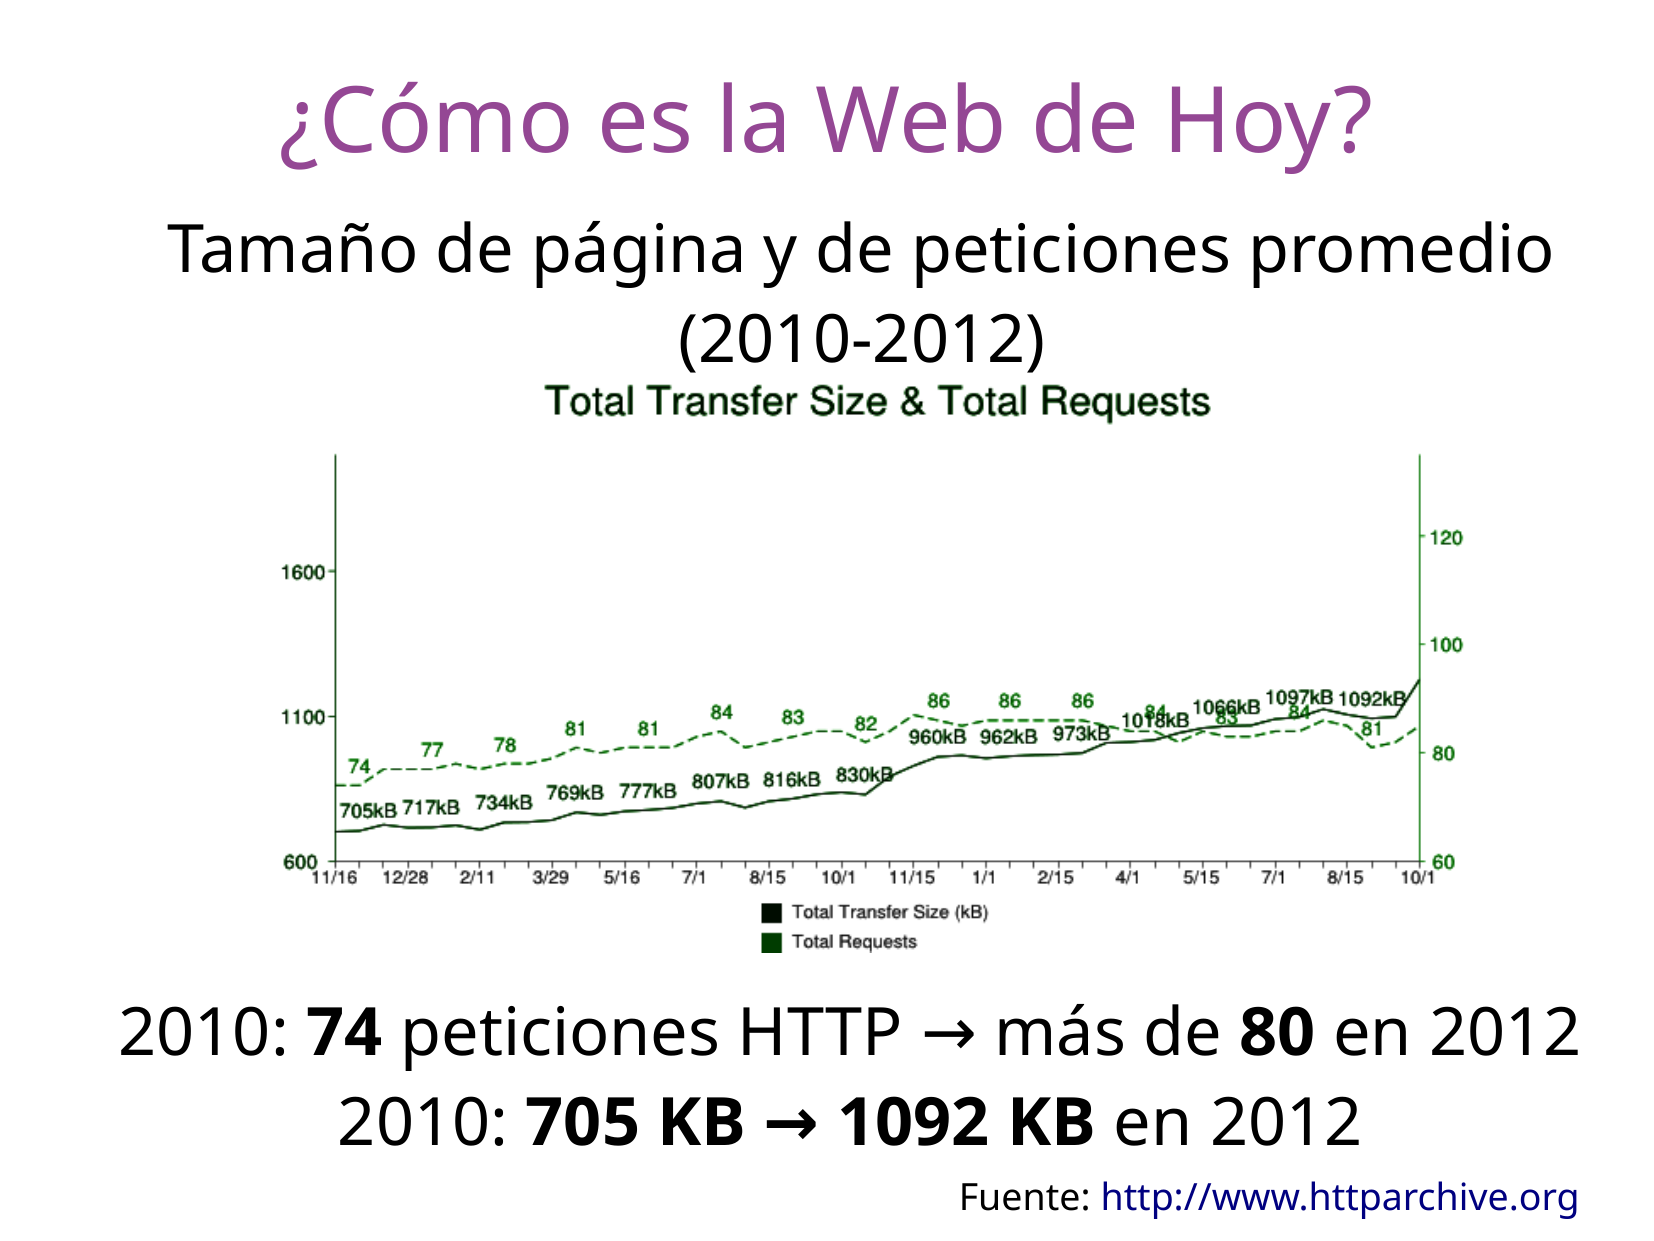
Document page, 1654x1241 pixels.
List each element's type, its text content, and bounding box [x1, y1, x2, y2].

list Tamaño de página y de peticiones promedio (2010-2012) [35, 200, 1619, 402]
text_box 2010: 74 peticiones HTTP → más de 80 en 2012 2010: 705 KB → 1092 KB en 2012 [23, 976, 1642, 1141]
title ¿Cómo es la Web de Hoy? [82, 13, 1571, 200]
text_box Fuente: http://www.httparchive.org [519, 1163, 1595, 1221]
picture [279, 377, 1465, 953]
